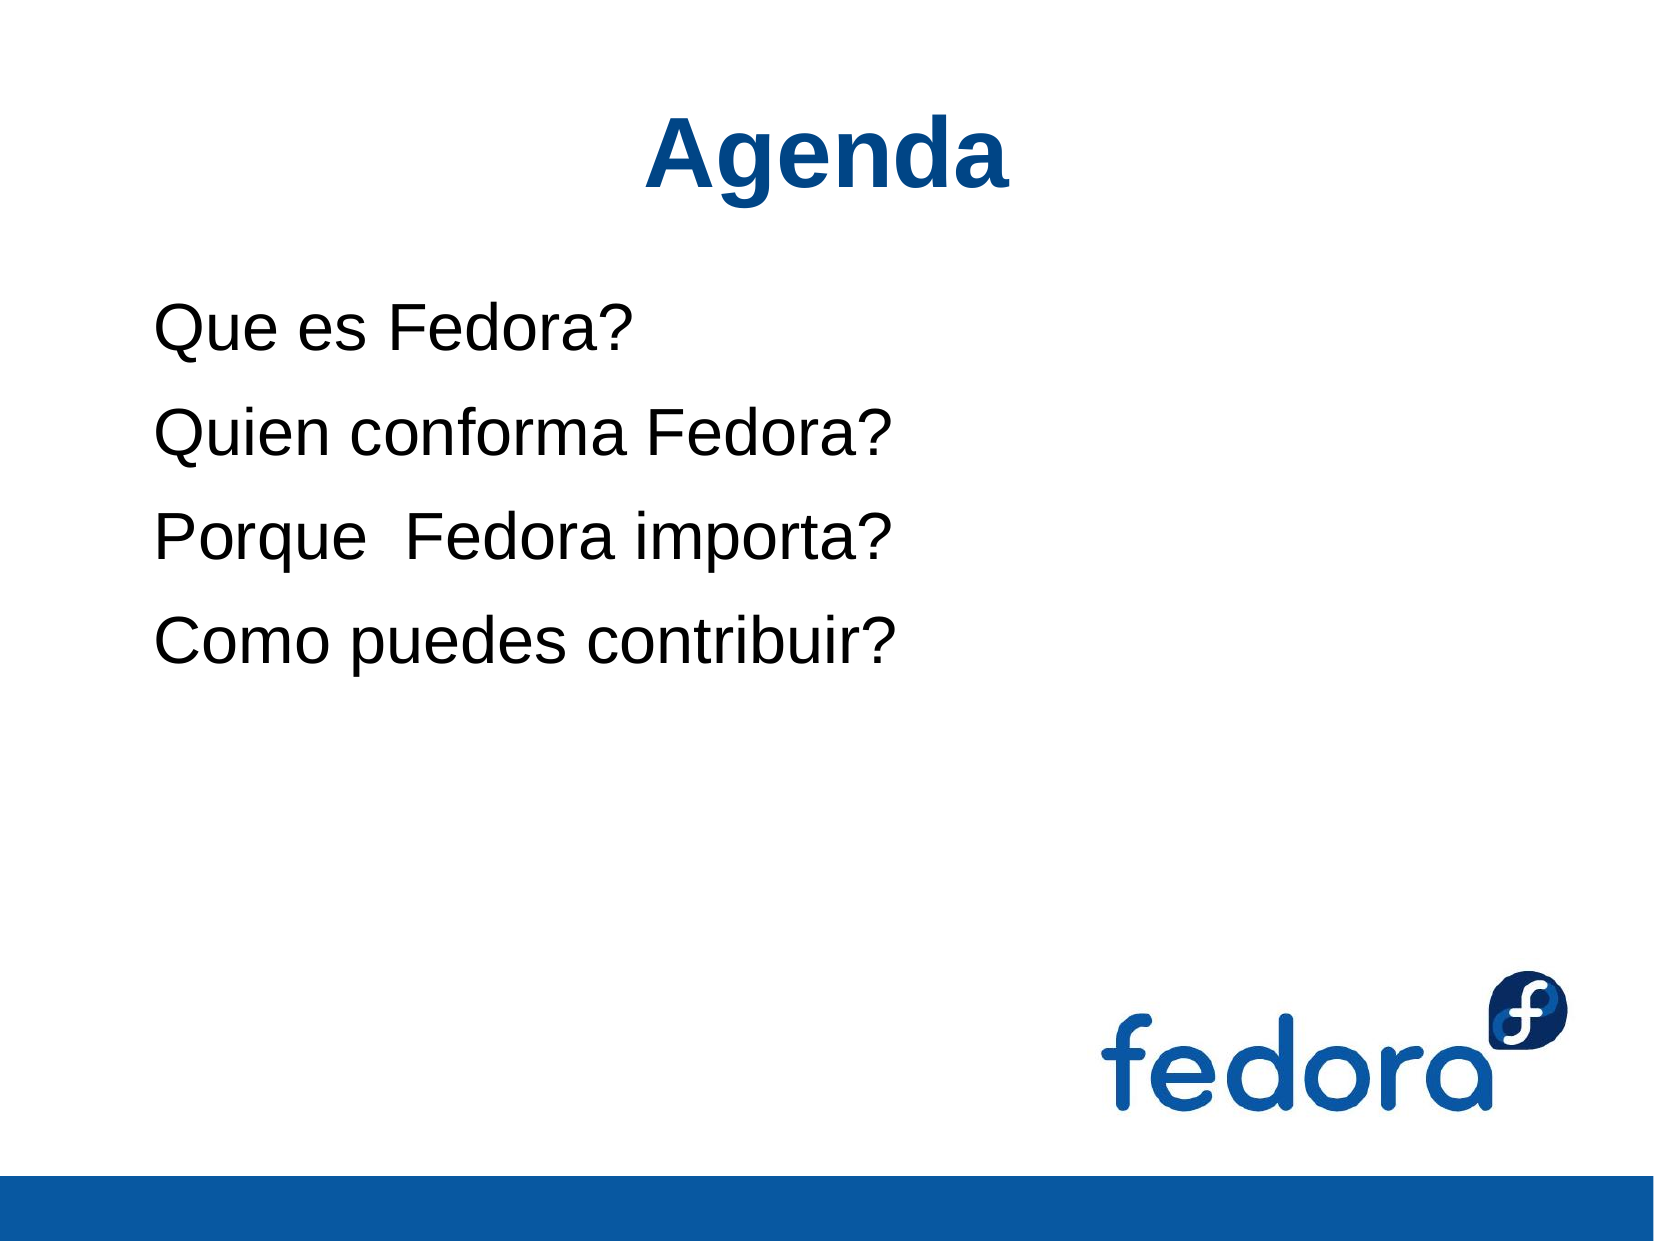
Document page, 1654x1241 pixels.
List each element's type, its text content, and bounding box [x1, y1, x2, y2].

picture [1087, 958, 1576, 1125]
title Agenda [82, 49, 1571, 257]
list Que es Fedora? Quien conforma Fedora? Porque Fedora importa? Como puedes contribuir? [82, 290, 1571, 1109]
picture [0, 1176, 1654, 1241]
